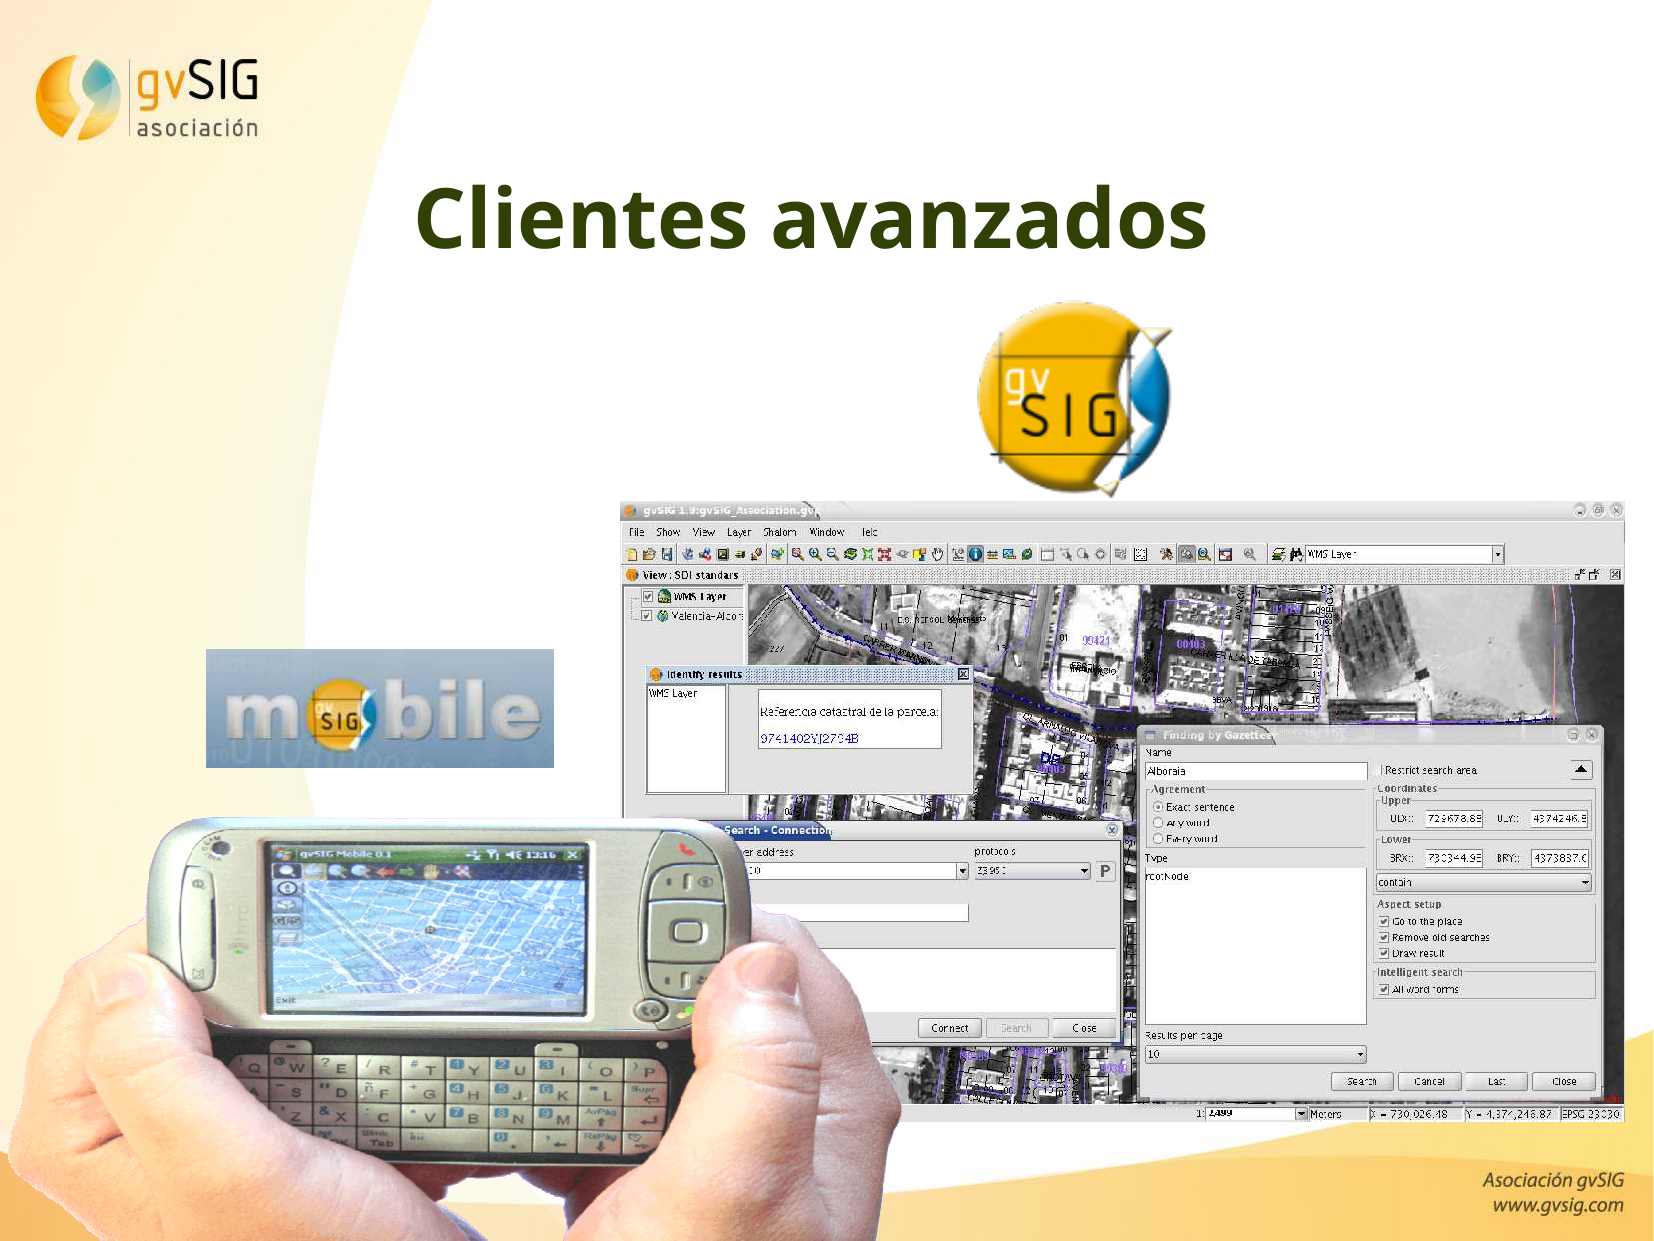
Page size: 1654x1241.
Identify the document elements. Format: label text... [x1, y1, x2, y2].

title Clientes avanzados [324, 167, 1300, 265]
picture [0, 0, 1654, 1241]
